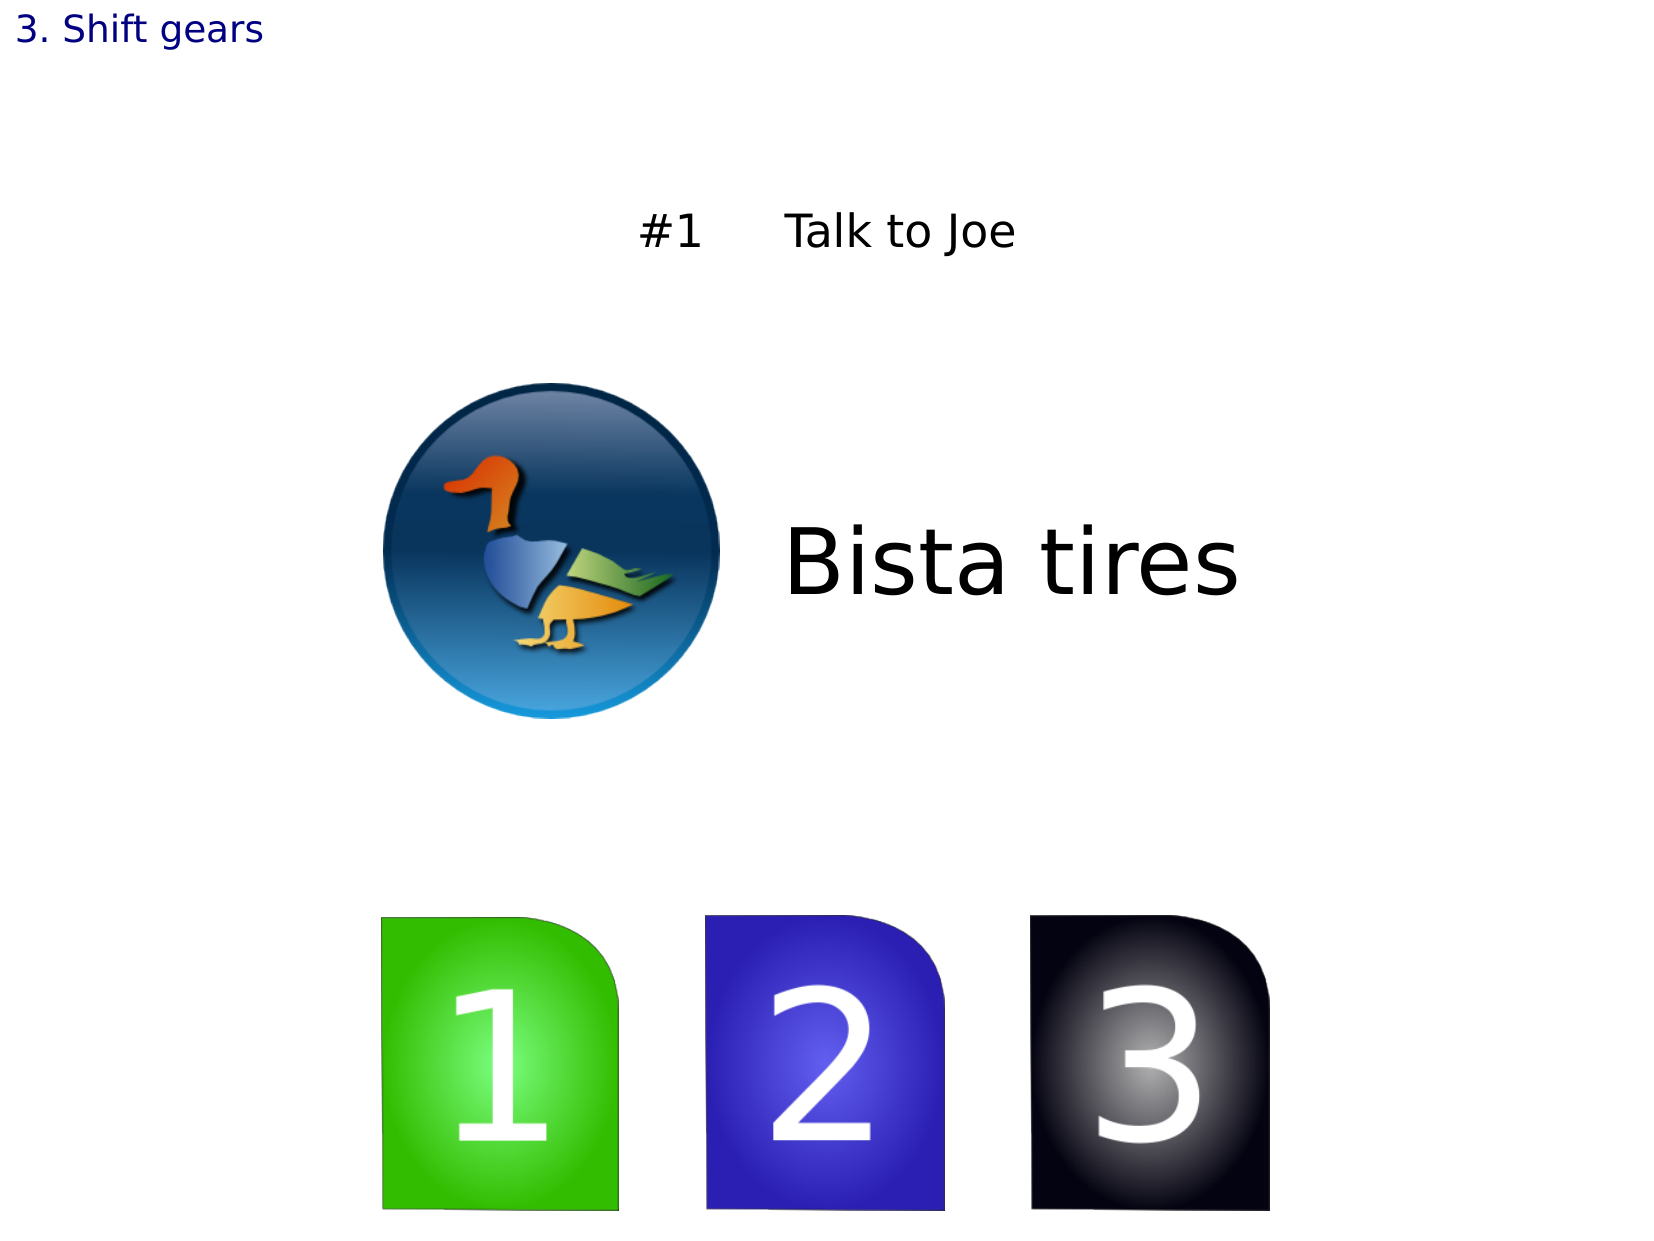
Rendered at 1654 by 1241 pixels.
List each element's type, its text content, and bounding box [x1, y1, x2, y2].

text_box 3. Shift gears [0, 0, 768, 59]
picture [705, 915, 945, 1211]
picture [383, 383, 720, 720]
picture [381, 917, 619, 1211]
text_box Bista tires [767, 501, 1329, 650]
text_box #1 Talk to Joe [0, 197, 1654, 266]
picture [1030, 915, 1270, 1211]
